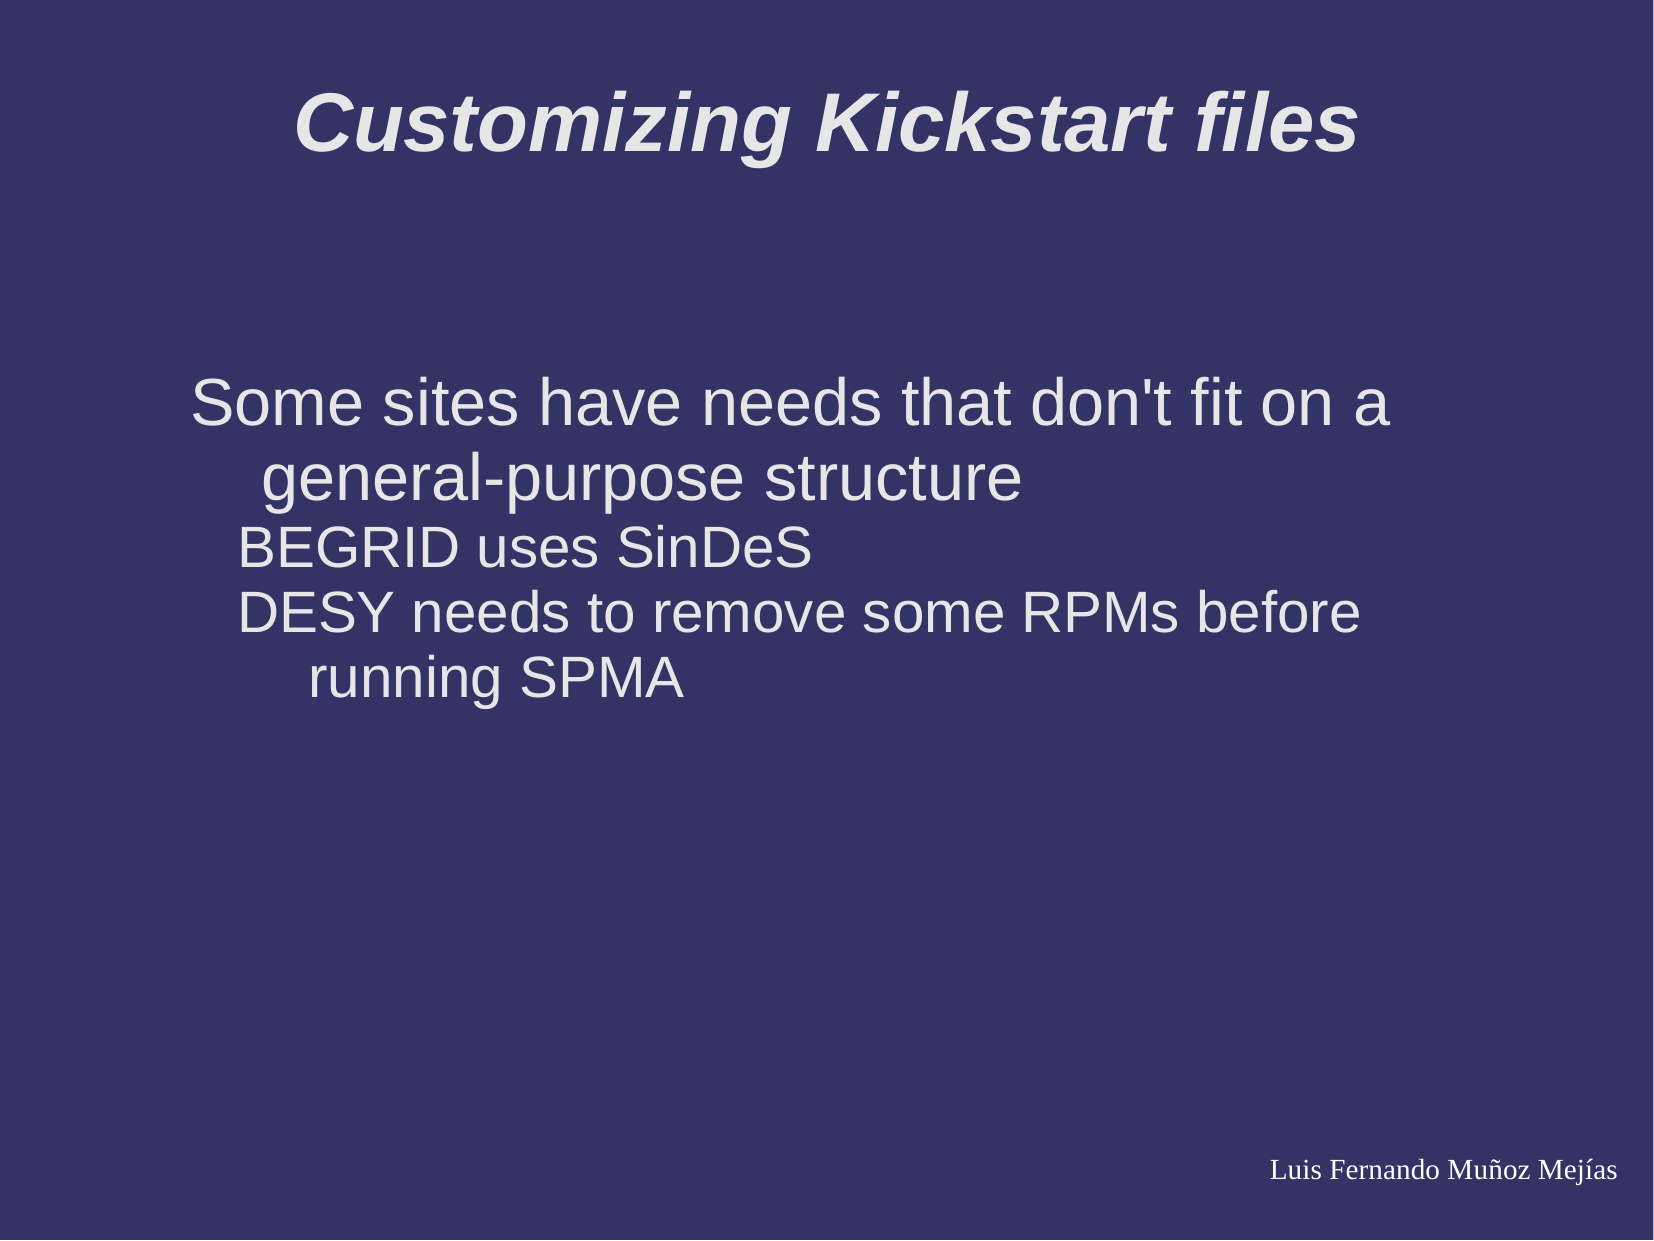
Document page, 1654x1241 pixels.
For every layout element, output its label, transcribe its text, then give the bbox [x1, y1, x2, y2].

list Some sites have needs that don't fit on a general-purpose structure BEGRID uses SinDeS DESY needs to remove some RPMs before running SPMA [178, 364, 1570, 1147]
title Customizing Kickstart files [121, 19, 1534, 227]
